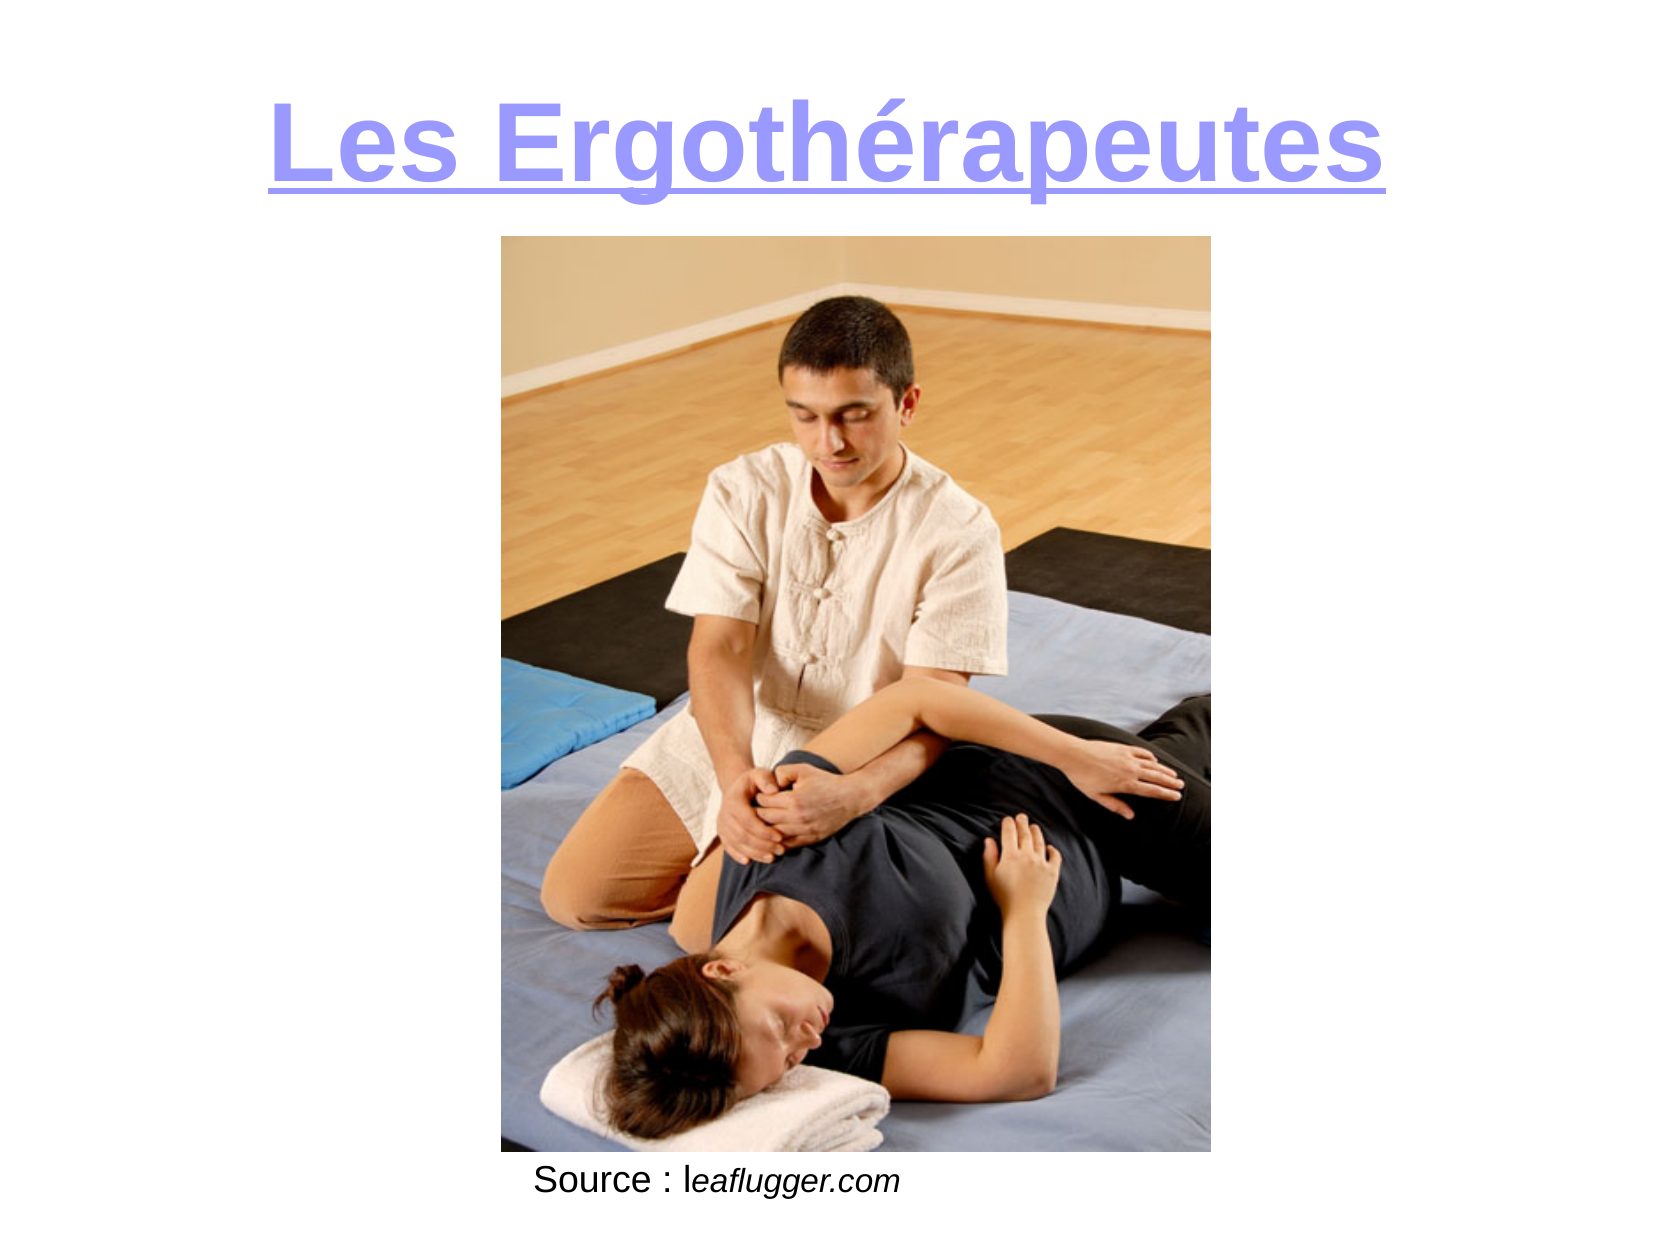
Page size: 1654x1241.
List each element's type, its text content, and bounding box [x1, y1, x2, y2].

picture [501, 236, 1211, 1152]
title Les Ergothérapeutes [29, 49, 1625, 237]
text_box Source : leaflugger.com [518, 1151, 1182, 1209]
